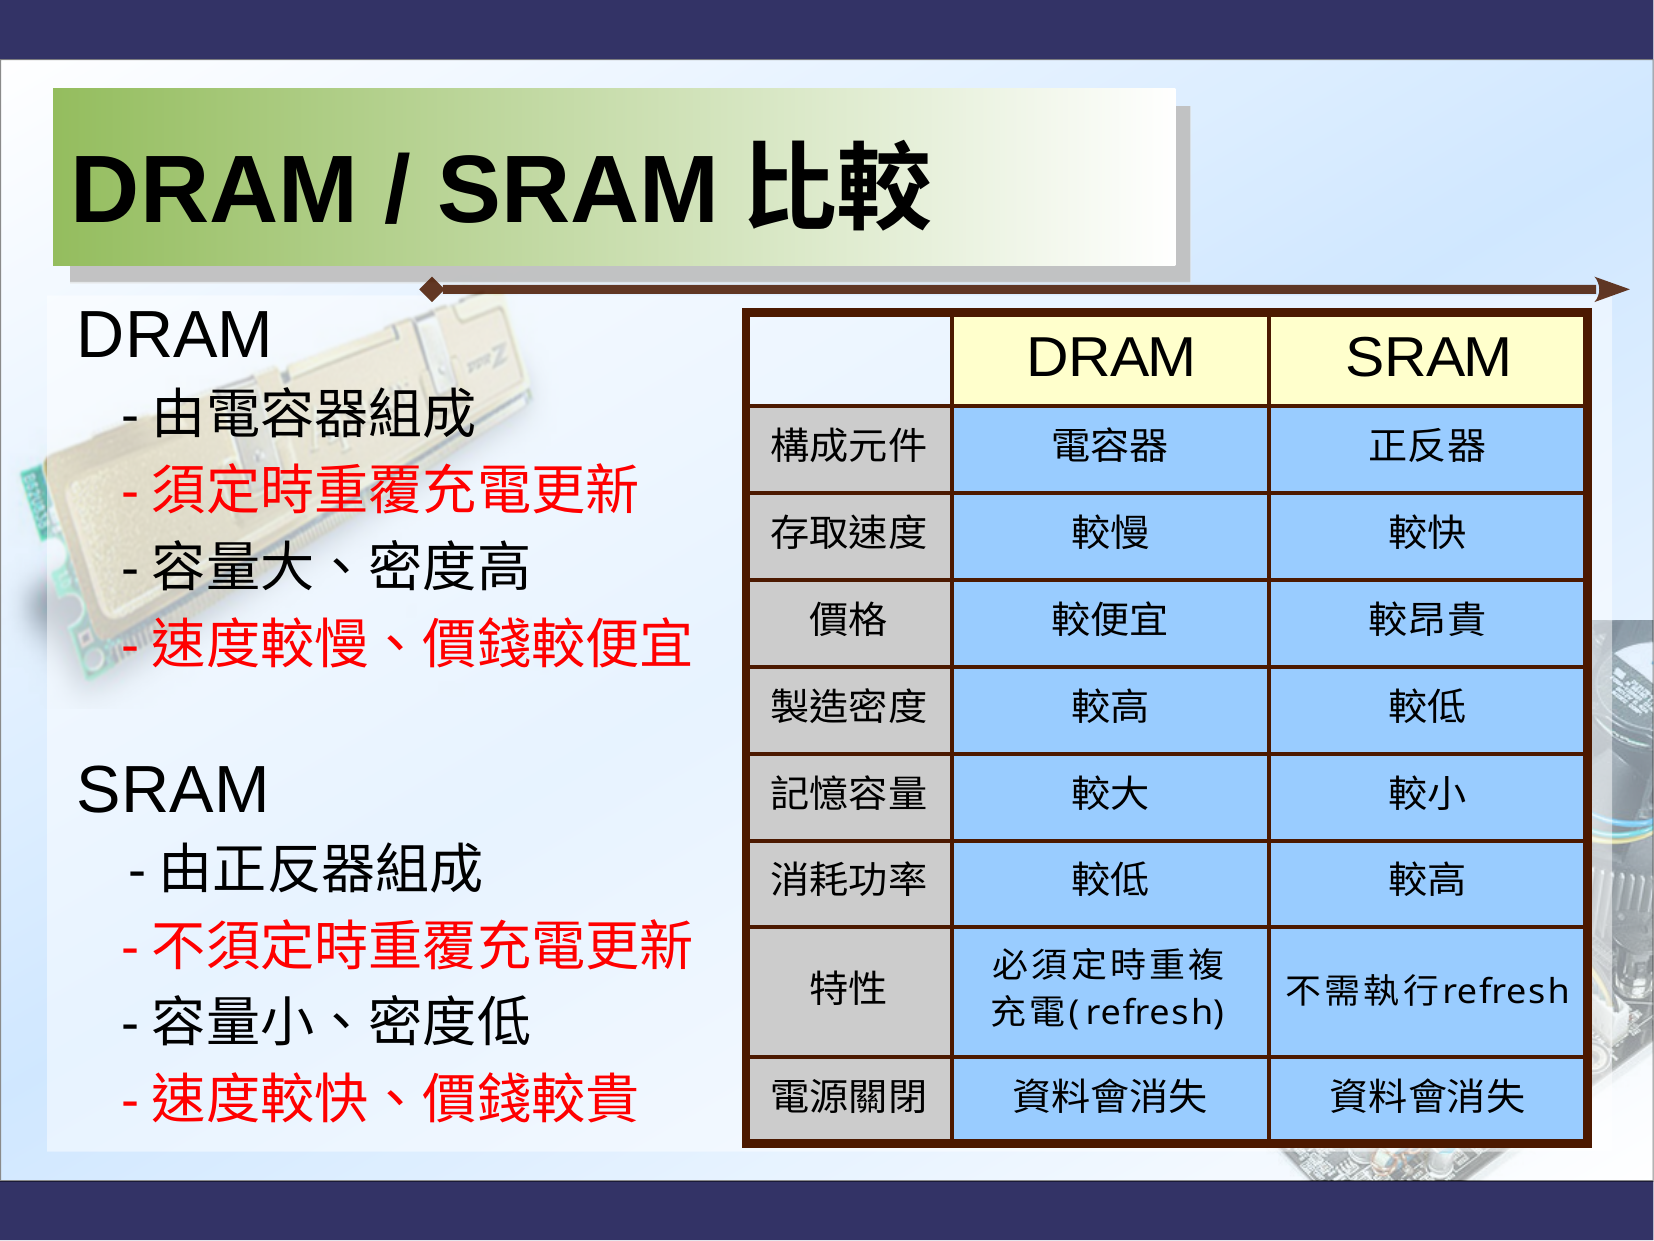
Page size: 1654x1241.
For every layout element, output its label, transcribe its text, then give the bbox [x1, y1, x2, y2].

title DRAM / SRAM比較 [70, 76, 1654, 284]
list DRAM -由電容器組成 -須定時重覆充電更新 -容量大、密度高 -速度較慢、價錢較便宜 SRAM -由正反器組成 -不須定時重覆充電更新 -容量小、密度低 -速度較快、價錢較貴 [59, 321, 738, 1140]
chart [738, 304, 1595, 1152]
